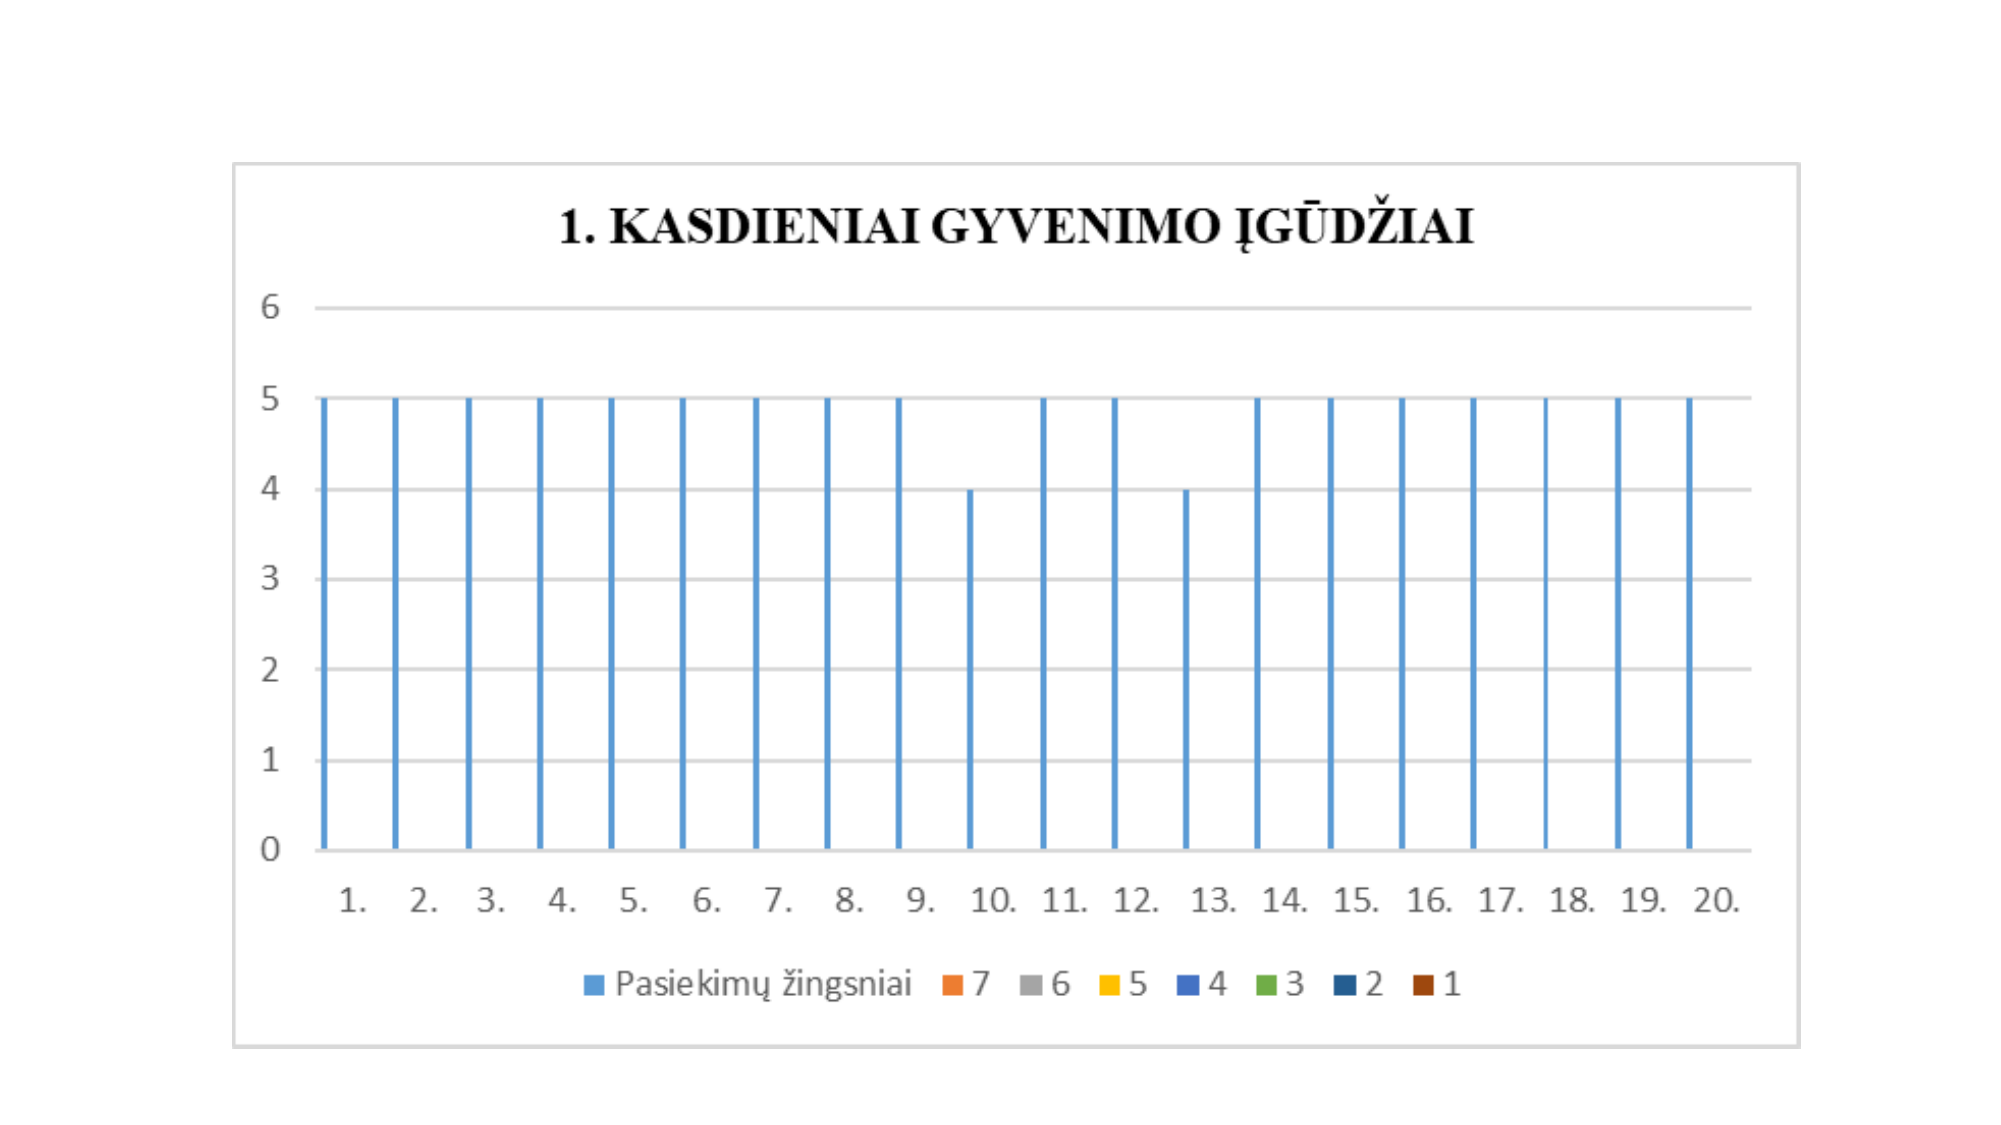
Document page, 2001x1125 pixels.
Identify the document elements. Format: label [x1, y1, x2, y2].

picture [232, 162, 1801, 1049]
